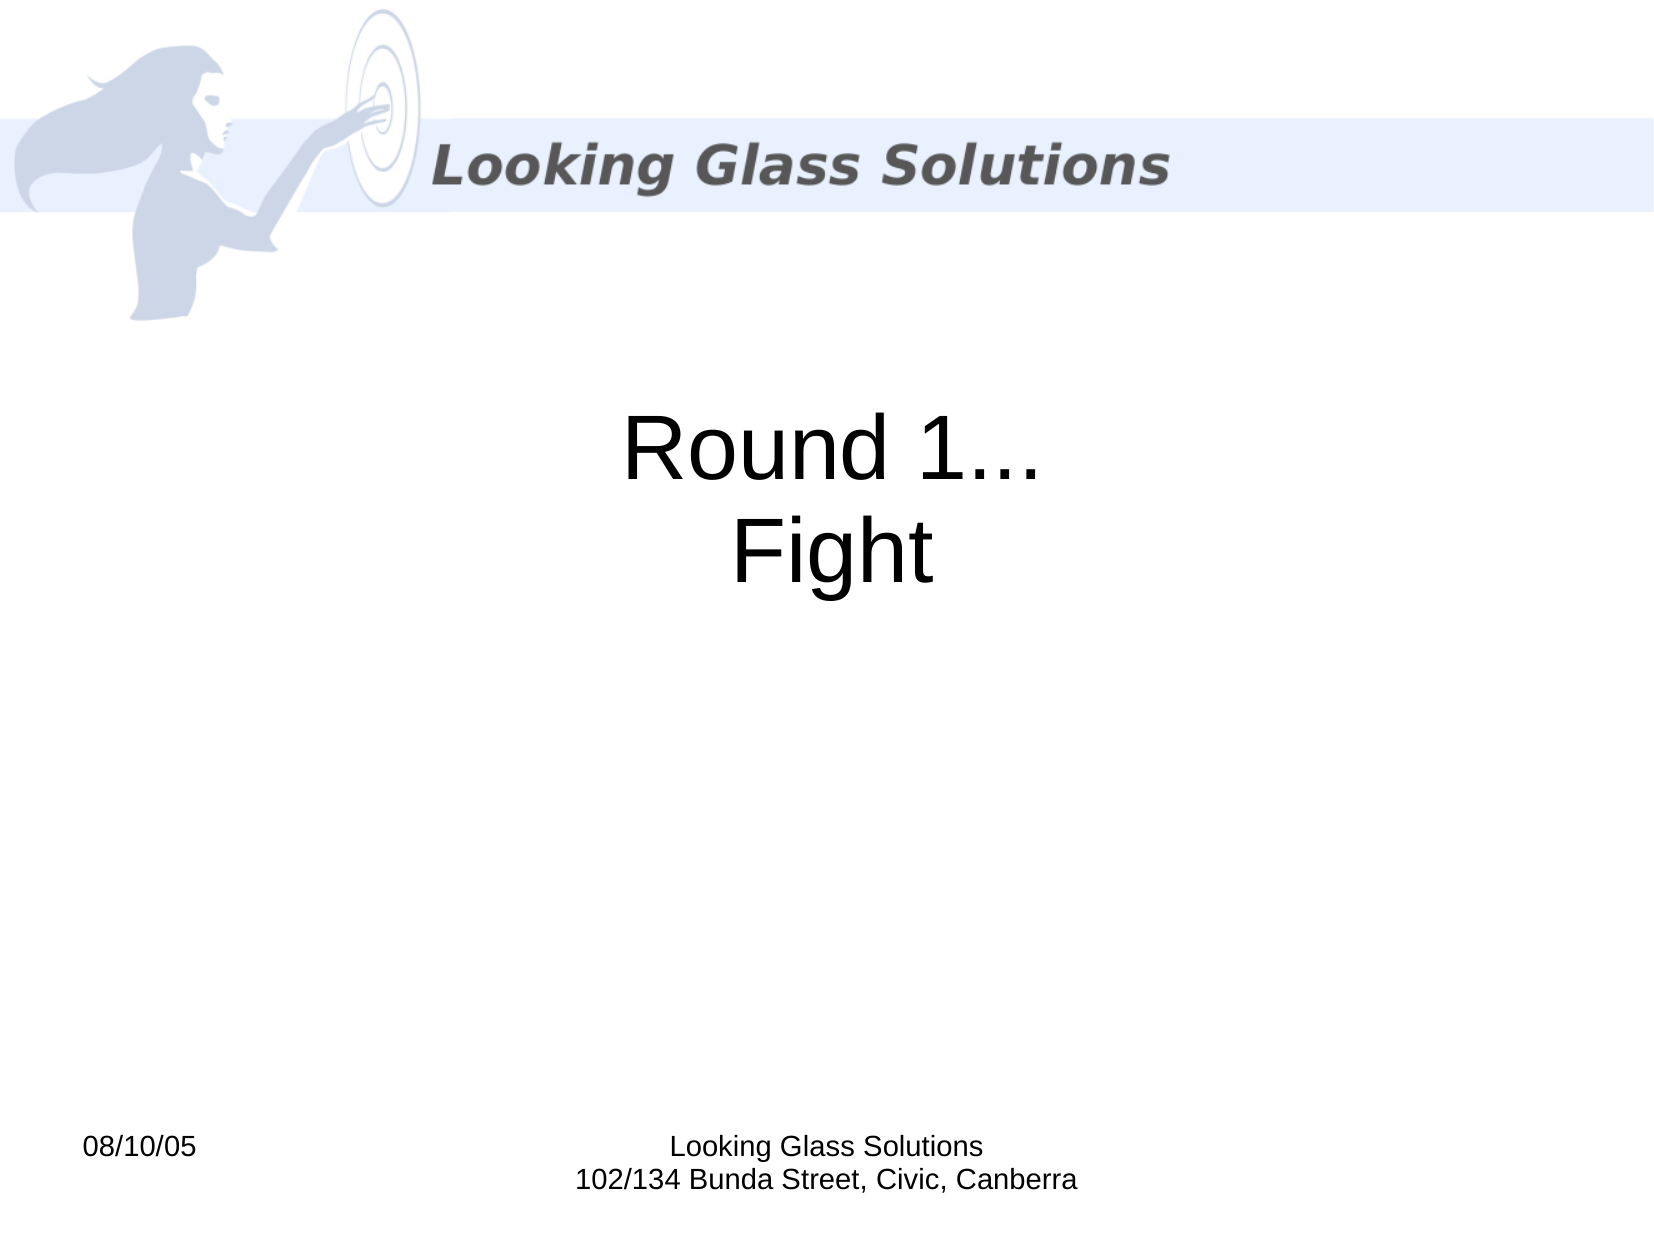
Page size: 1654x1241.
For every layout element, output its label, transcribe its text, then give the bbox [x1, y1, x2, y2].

picture [0, 0, 1654, 325]
title Round 1... Fight [88, 395, 1577, 603]
